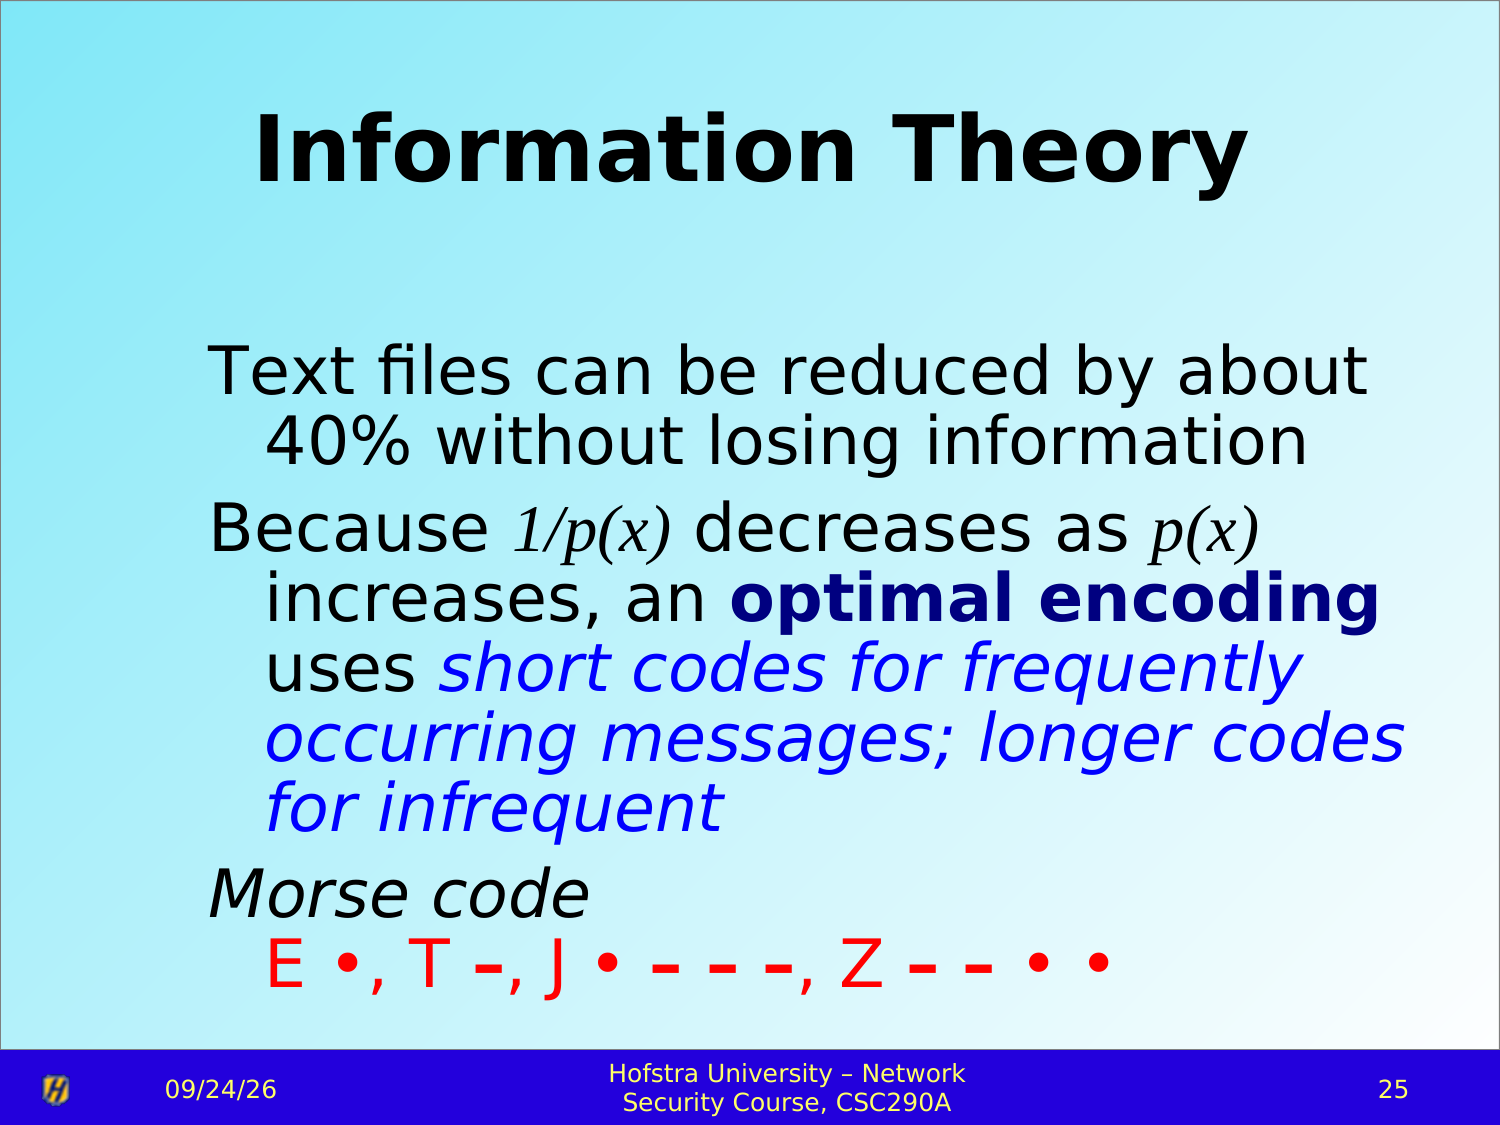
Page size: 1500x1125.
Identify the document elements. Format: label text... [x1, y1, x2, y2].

title Information Theory [112, 88, 1391, 212]
picture [37, 1072, 76, 1110]
list Text files can be reduced by about 40% without losing information Because 1/p(x) decreases as p(x) increases, an optimal encoding uses short codes for frequently occurring messages; longer codes for infrequent Morse code E •, T –, J • – – –, Z – – • • [193, 331, 1469, 1018]
